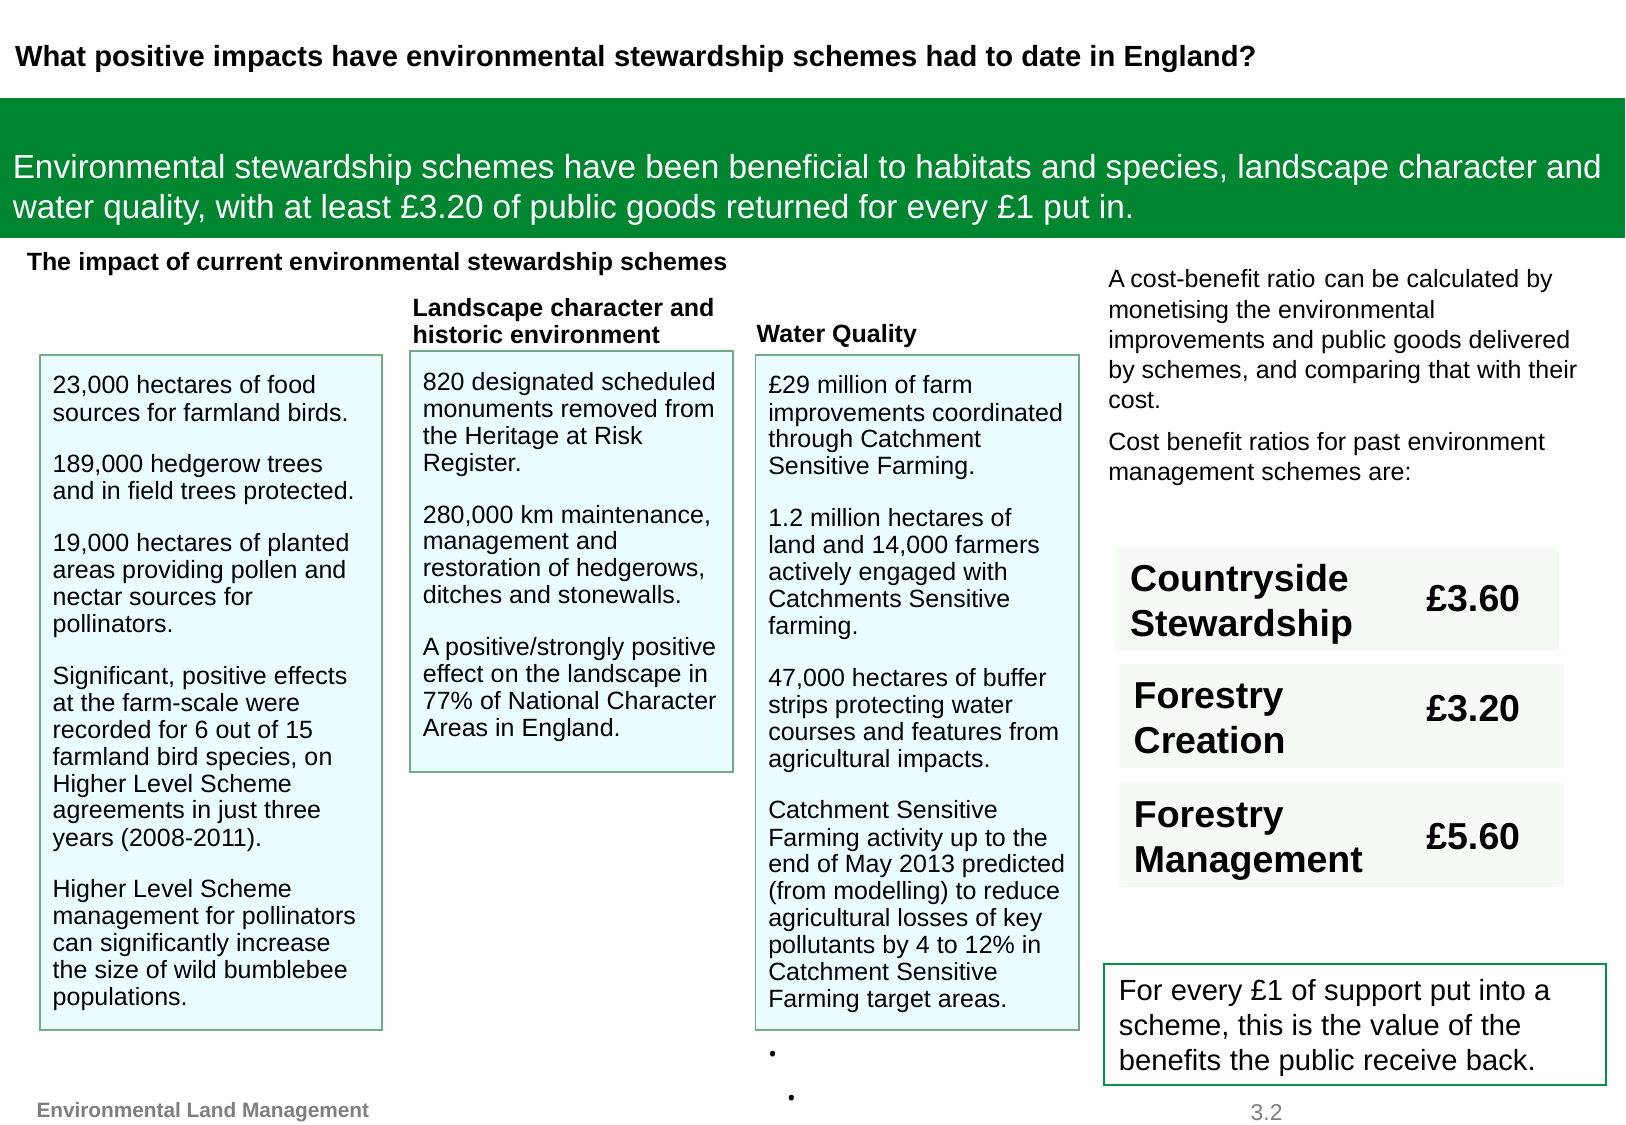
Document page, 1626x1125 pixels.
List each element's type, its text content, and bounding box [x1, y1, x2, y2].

text_box £3.20 [1356, 676, 1590, 738]
text_box Forestry Creation [1119, 664, 1564, 768]
text_box Countryside Stewardship [1115, 547, 1559, 651]
text_box 3.2 [1235, 1081, 1602, 1125]
text_box Environmental Land Management [37, 1097, 375, 1122]
text_box Landscape character and historic environment [412, 294, 1032, 344]
text_box A cost-benefit ratio can be calculated by monetising the environmental improvements and public goods delivered by schemes, and comparing that with their cost. Cost benefit ratios for past environment management schemes are: [1093, 250, 1595, 496]
text_box Environmental stewardship schemes have been beneficial to habitats and species, landscape character and water quality, with at least £3.20 of public goods returned for every £1 put in. [0, 98, 1625, 238]
text_box £29 million of farm improvements coordinated through Catchment Sensitive Farming. 1.2 million hectares of land and 14,000 farmers actively engaged with Catchments Sensitive farming. 47,000 hectares of buffer strips protecting water courses and features from agricultural impacts. Catchment Sensitive Farming activity up to the end of May 2013 predicted (from modelling) to reduce agricultural losses of key pollutants by 4 to 12% in Catchment Sensitive Farming target areas. [755, 354, 1080, 1030]
text_box Habitats and species [0, 318, 337, 367]
text_box 820 designated scheduled monuments removed from the Heritage at Risk Register. 280,000 km maintenance, management and restoration of hedgerows, ditches and stonewalls. A positive/strongly positive effect on the landscape in 77% of National Character Areas in England. [410, 351, 734, 773]
text_box For every £1 of support put into a scheme, this is the value of the benefits the public receive back. [1104, 964, 1607, 1086]
text_box Forestry Management [1119, 783, 1564, 887]
text_box Water Quality [756, 320, 1093, 370]
text_box 23,000 hectares of food sources for farmland birds. 189,000 hedgerow trees and in field trees protected. 19,000 hectares of planted areas providing pollen and nectar sources for pollinators. Significant, positive effects at the farm-scale were recorded for 6 out of 15 farmland bird species, on Higher Level Scheme agreements in just three years (2008-2011). Higher Level Scheme management for pollinators can significantly increase the size of wild bumblebee populations. [39, 354, 382, 1030]
text_box What positive impacts have environmental stewardship schemes had to date in England? [0, 29, 1278, 98]
text_box The impact of current environmental stewardship schemes [11, 237, 1092, 284]
text_box £3.60 [1356, 566, 1590, 627]
text_box £5.60 [1356, 804, 1590, 866]
